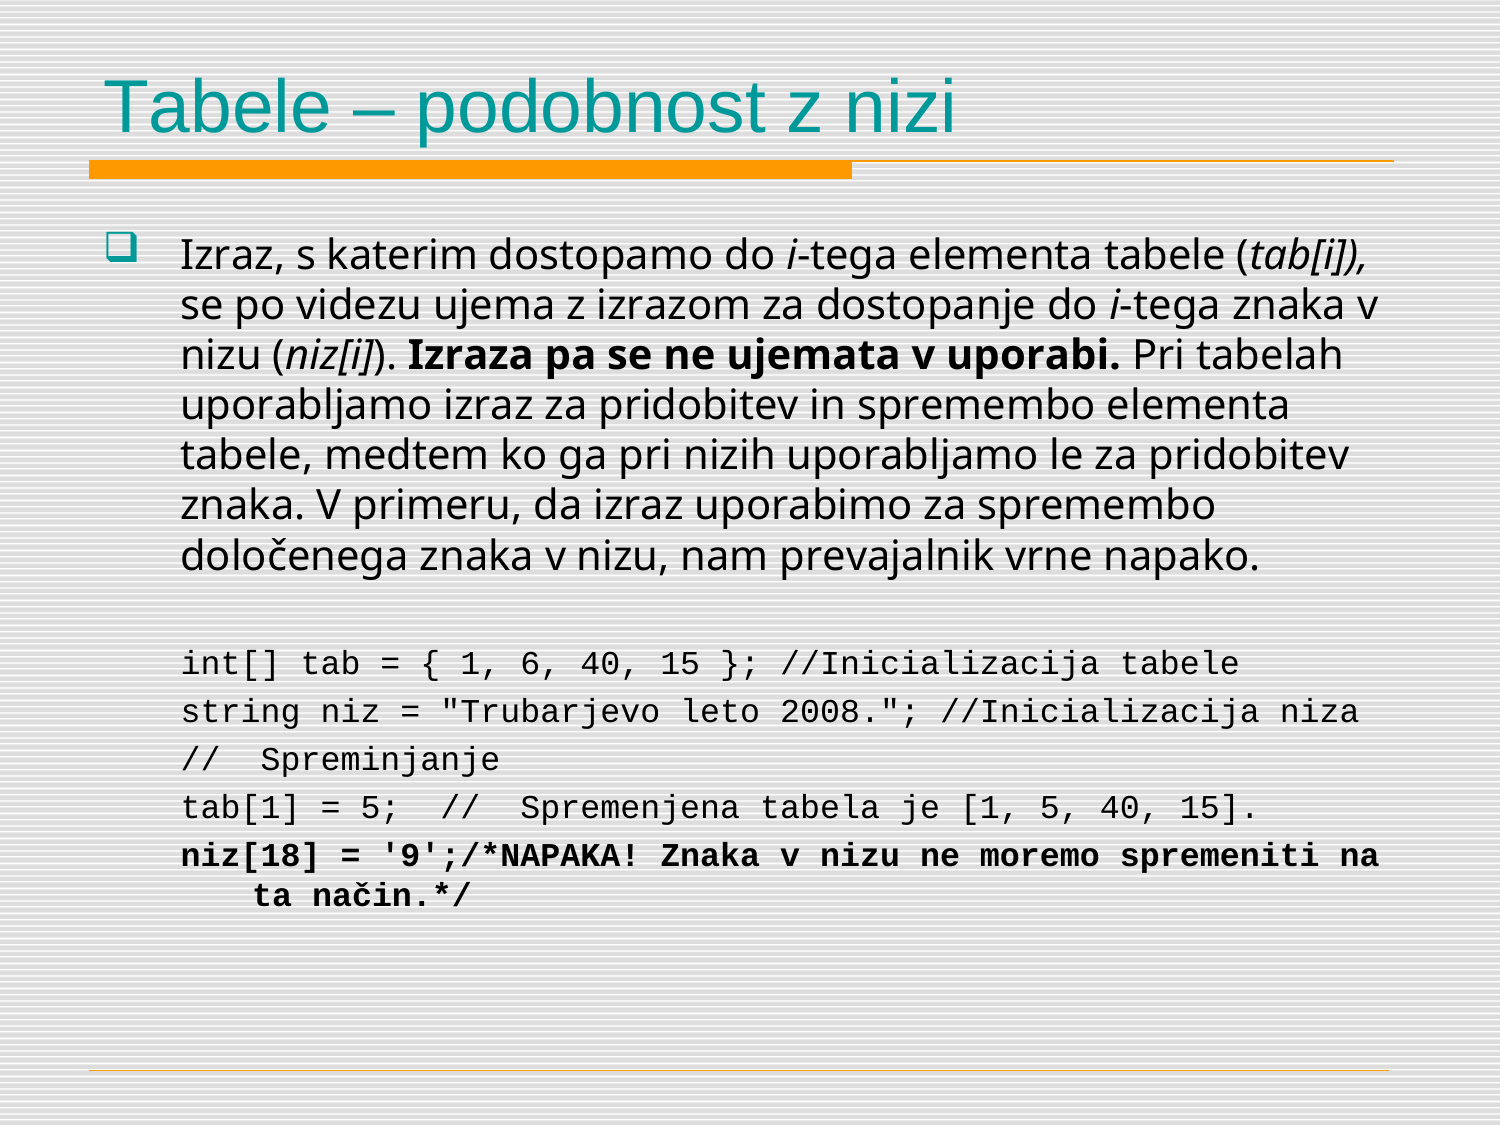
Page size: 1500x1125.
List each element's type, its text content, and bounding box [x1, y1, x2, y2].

list Izraz, s katerim dostopamo do i-tega elementa tabele (tab[i]), se po videzu ujema z izrazom za dostopanje do i-tega znaka v nizu (niz[i]). Izraza pa se ne ujemata v uporabi. Pri tabelah uporabljamo izraz za pridobitev in spremembo elementa tabele, medtem ko ga pri nizih uporabljamo le za pridobitev znaka. V primeru, da izraz uporabimo za spremembo določenega znaka v nizu, nam prevajalnik vrne napako. int[] tab = { 1, 6, 40, 15 }; //Inicializacija tabele string niz = "Trubarjevo leto 2008."; //Inicializacija niza // Spreminjanje tab[1] = 5; // Spremenjena tabela je [1, 5, 40, 15]. niz[18] = '9';/*NAPAKA! Znaka v nizu ne moremo spremeniti na ta način.*/ [88, 220, 1401, 1059]
title Tabele – podobnost z nizi [88, 42, 1401, 155]
picture [0, 0, 1500, 1125]
